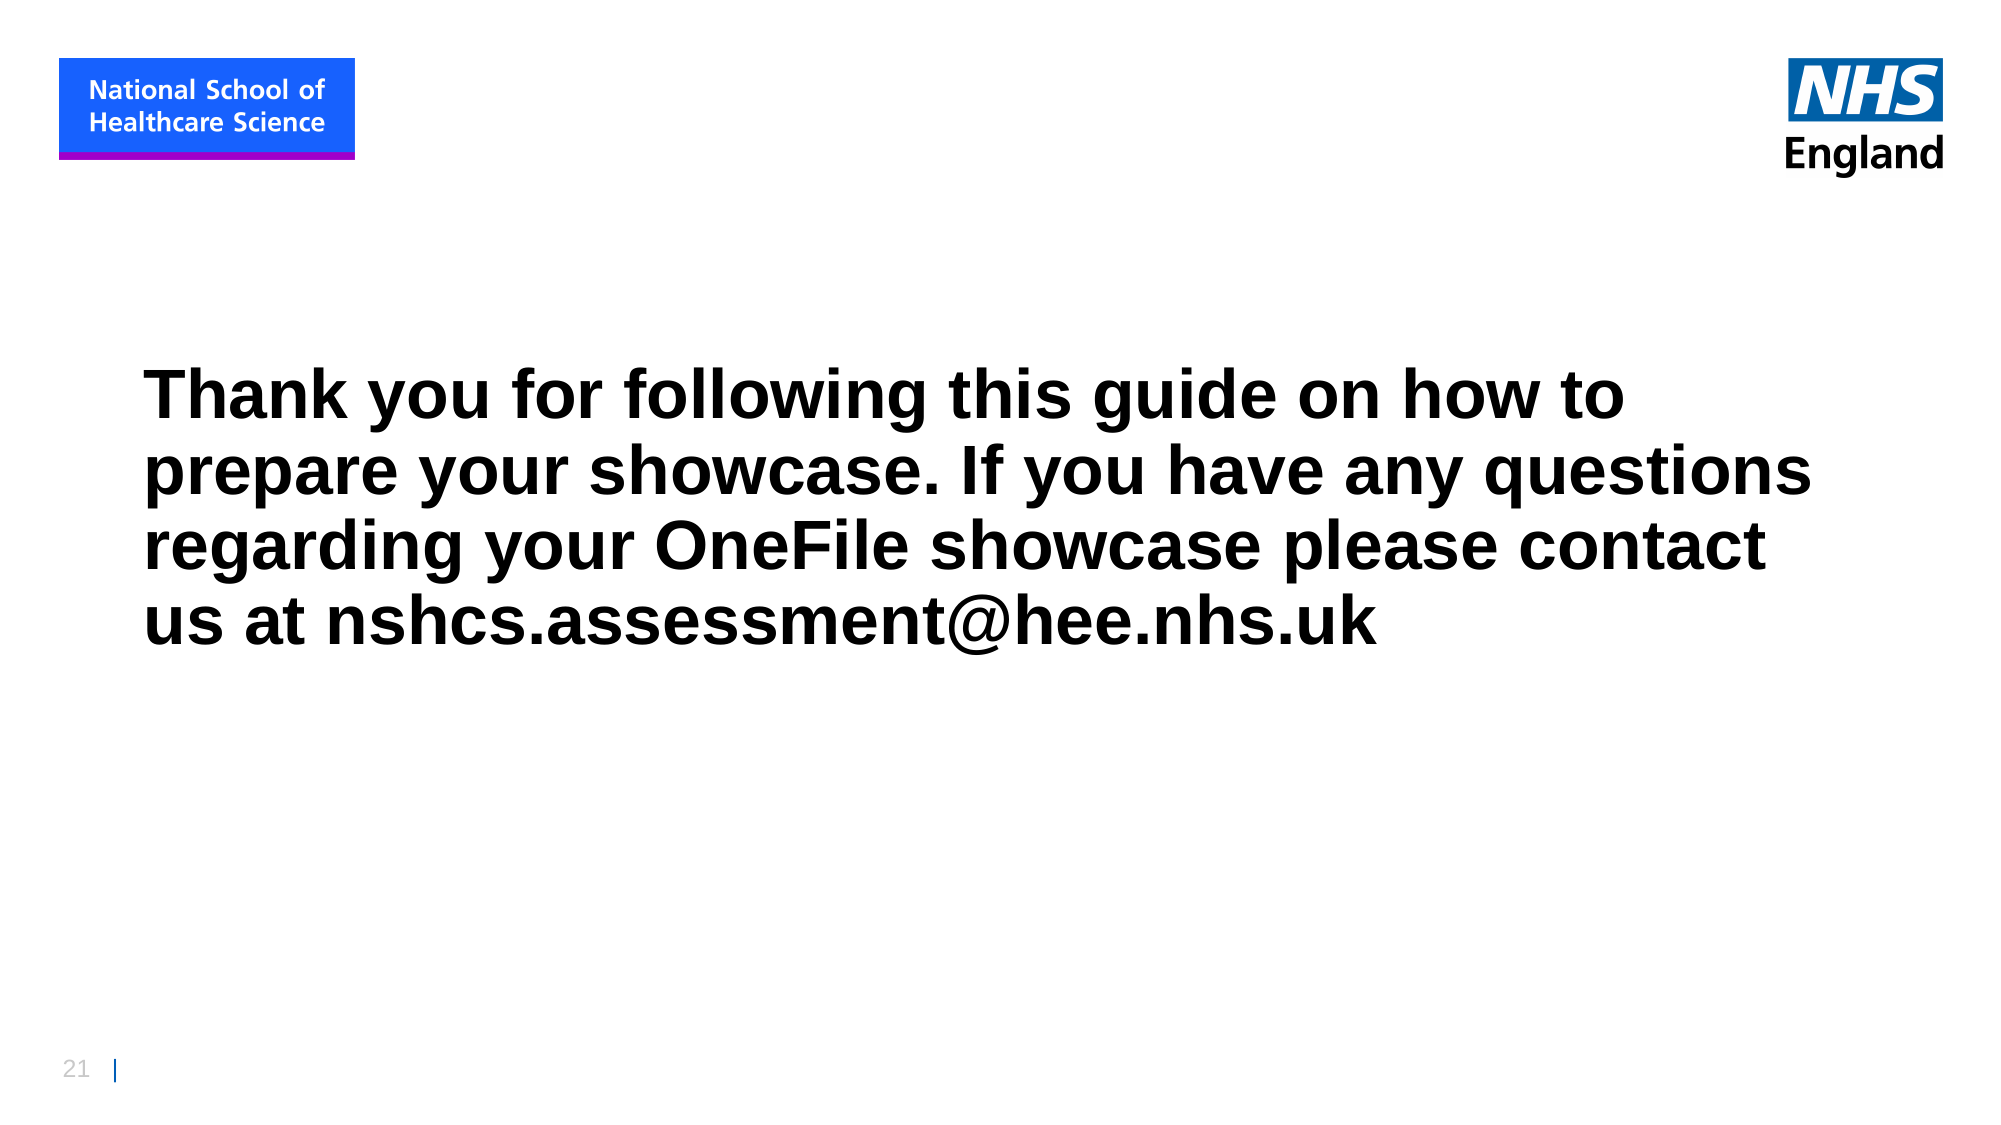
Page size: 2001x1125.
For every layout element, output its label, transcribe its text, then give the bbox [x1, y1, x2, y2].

list Thank you for following this guide on how to prepare your showcase. If you have any questions regarding your OneFile showcase please contact us at nshcs.assessment@hee.nhs.uk [128, 351, 1875, 720]
